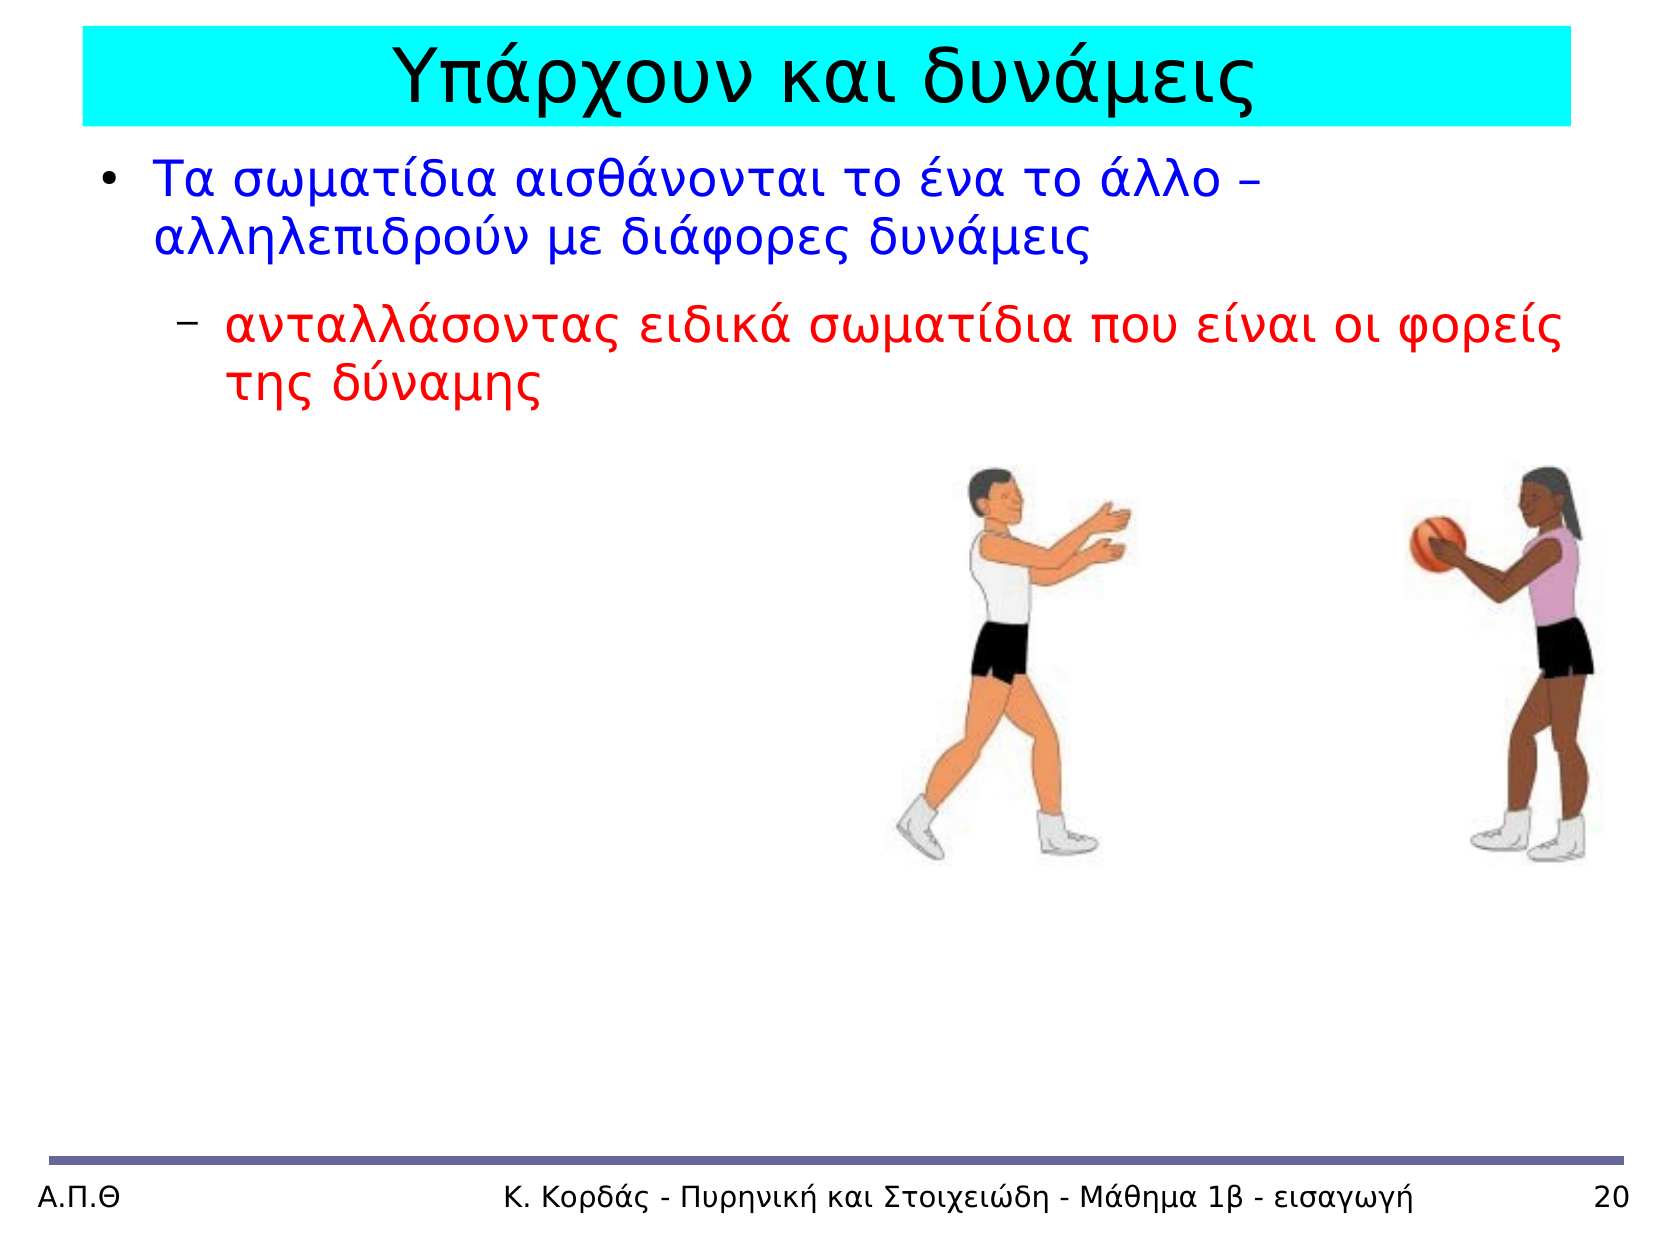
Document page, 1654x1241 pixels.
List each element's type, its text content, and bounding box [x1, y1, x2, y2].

title Υπάρχουν και δυνάμεις [82, 25, 1571, 127]
list Τα σωματίδια αισθάνονται το ένα το άλλο – αλληλεπιδρούν με διάφορες δυνάμεις ανταλλάσοντας ειδικά σωματίδια που είναι οι φορείς της δύναμης [82, 150, 1571, 1127]
picture [870, 399, 1619, 869]
